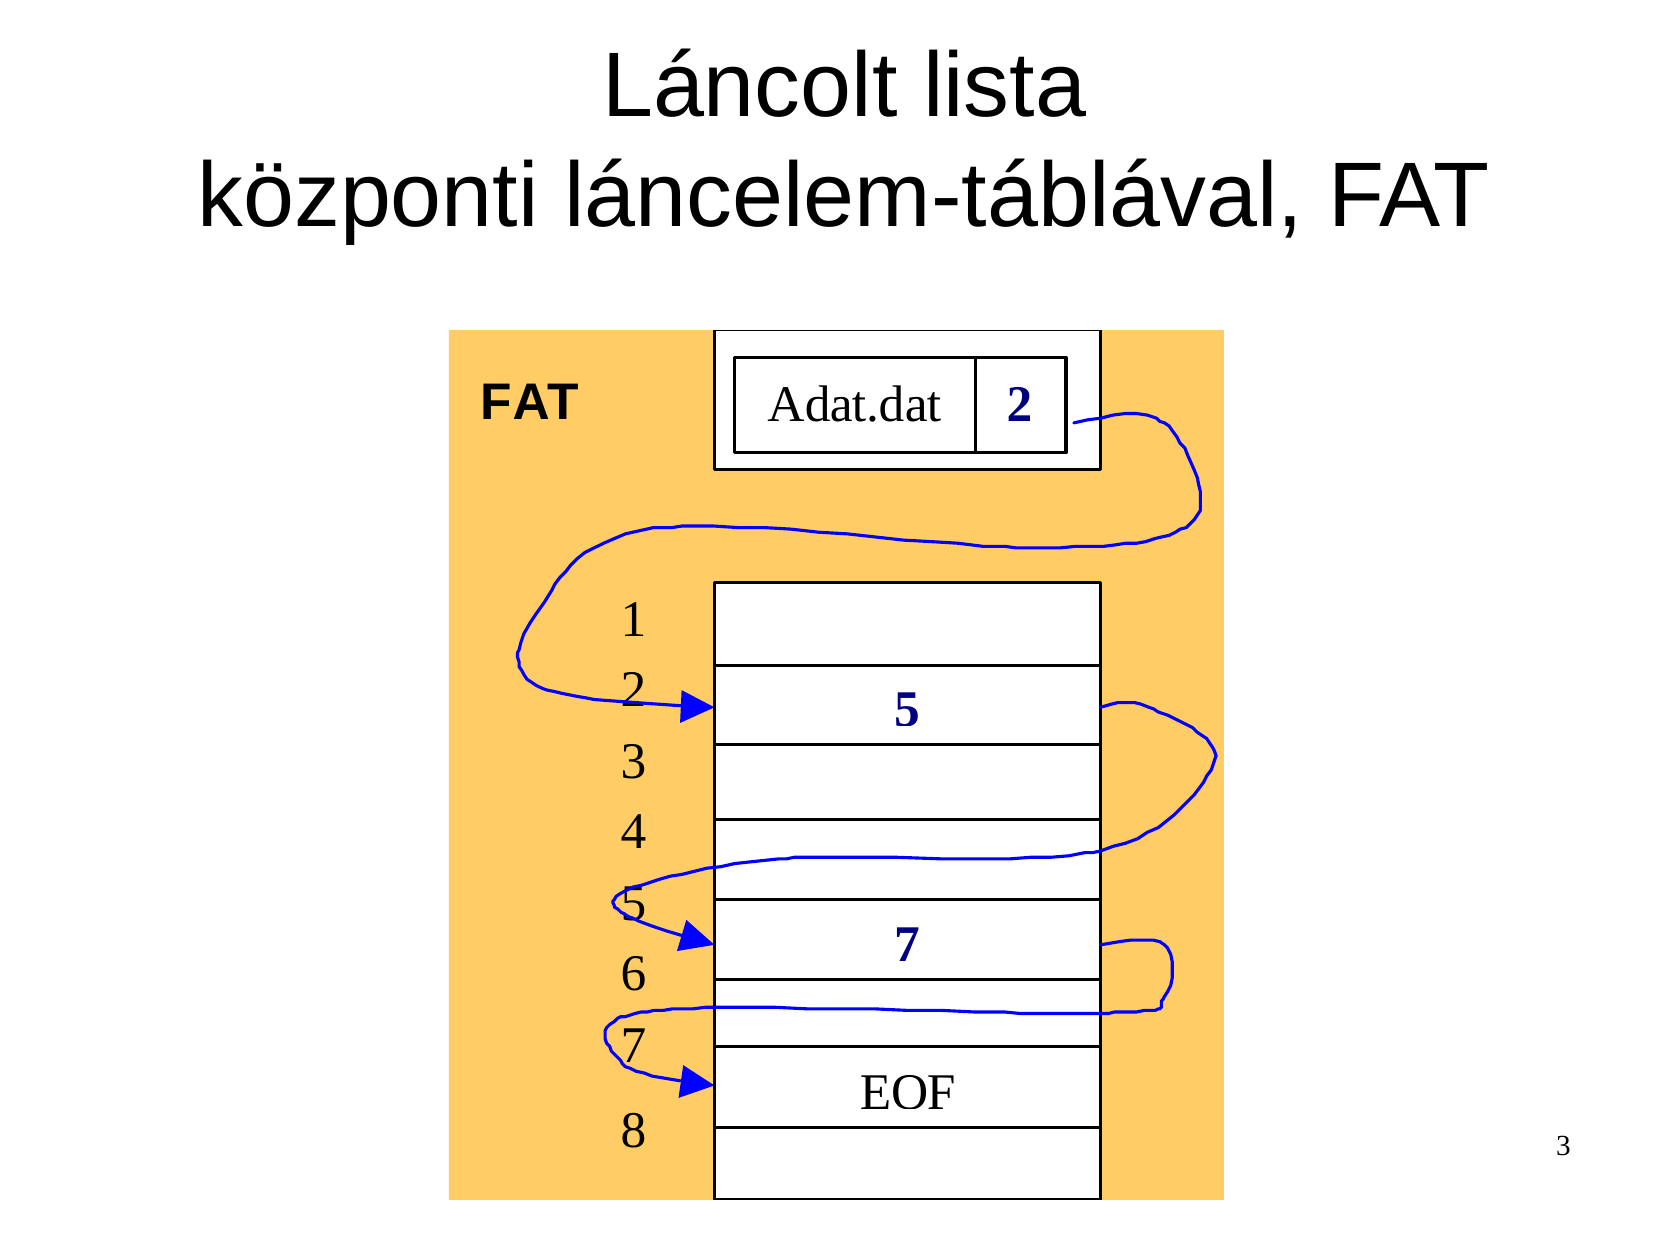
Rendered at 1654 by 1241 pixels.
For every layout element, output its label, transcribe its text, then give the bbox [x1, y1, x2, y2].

picture [448, 330, 1224, 1200]
title Láncolt lista központi láncelem-táblával, FAT [124, 31, 1530, 239]
